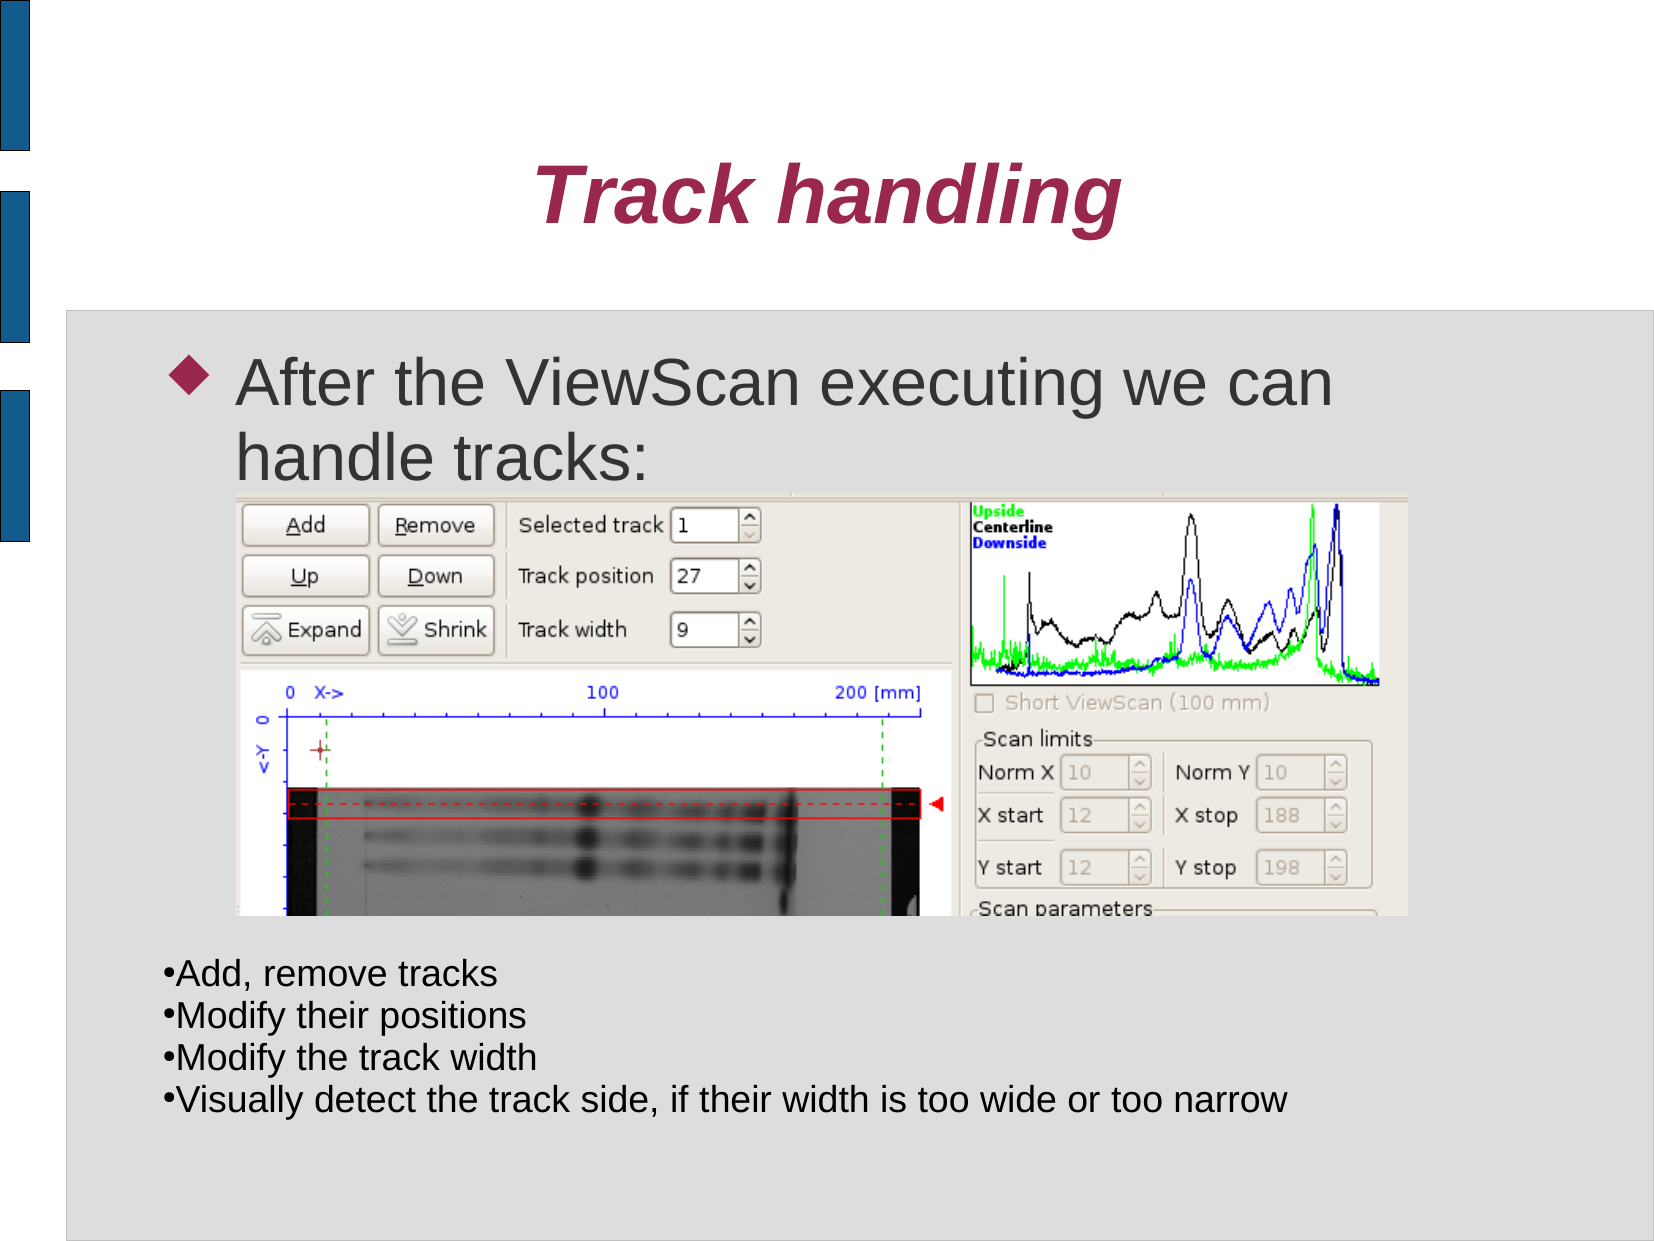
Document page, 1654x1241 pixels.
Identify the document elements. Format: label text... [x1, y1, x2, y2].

text_box Add, remove tracks Modify their positions Modify the track width Visually detect the track side, if their width is too wide or too narrow [147, 944, 1595, 1128]
picture [236, 493, 1408, 916]
title Track handling [121, 91, 1534, 299]
list After the ViewScan executing we can handle tracks: [152, 344, 1534, 944]
